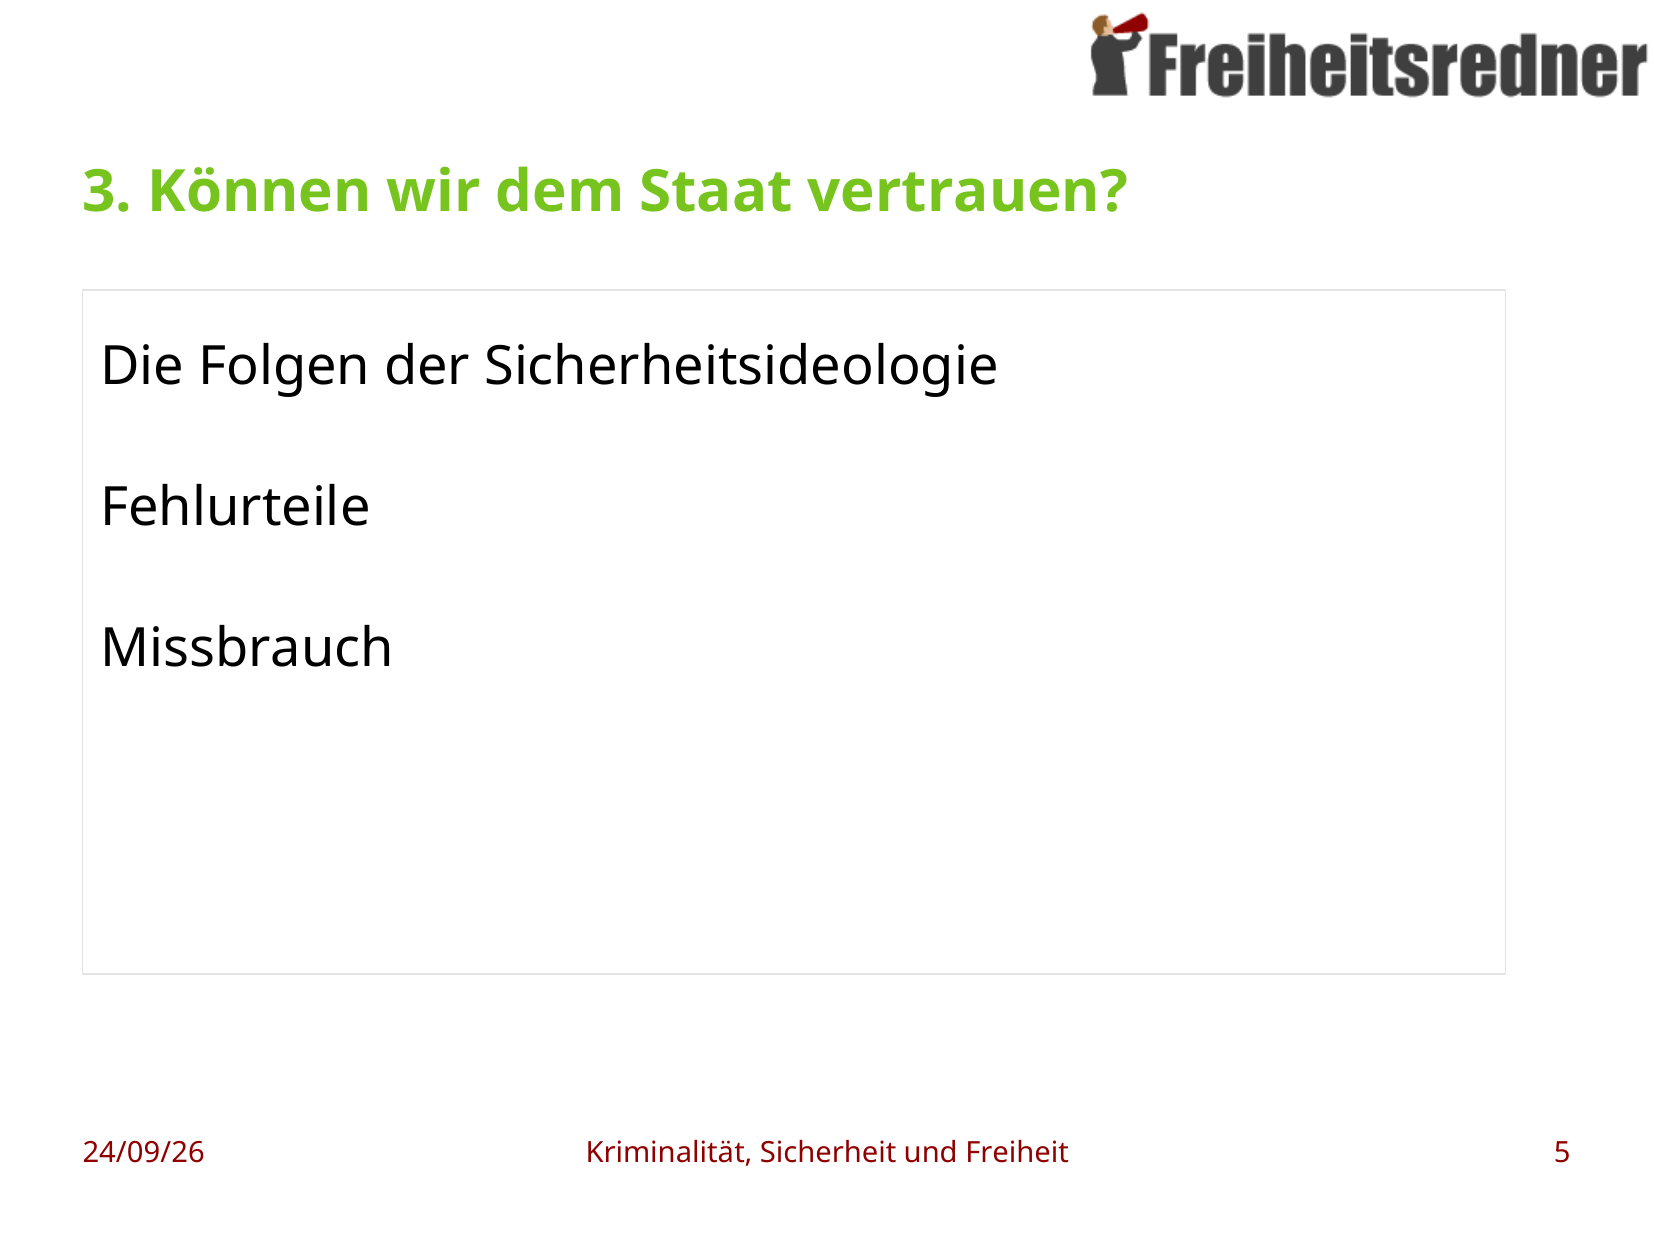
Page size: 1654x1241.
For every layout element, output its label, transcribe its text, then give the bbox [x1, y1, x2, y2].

picture [1080, 5, 1650, 100]
title 3. Können wir dem Staat vertrauen? [82, 118, 1565, 257]
list Die Folgen der Sicherheitsideologie Fehlurteile Missbrauch [82, 290, 1506, 975]
